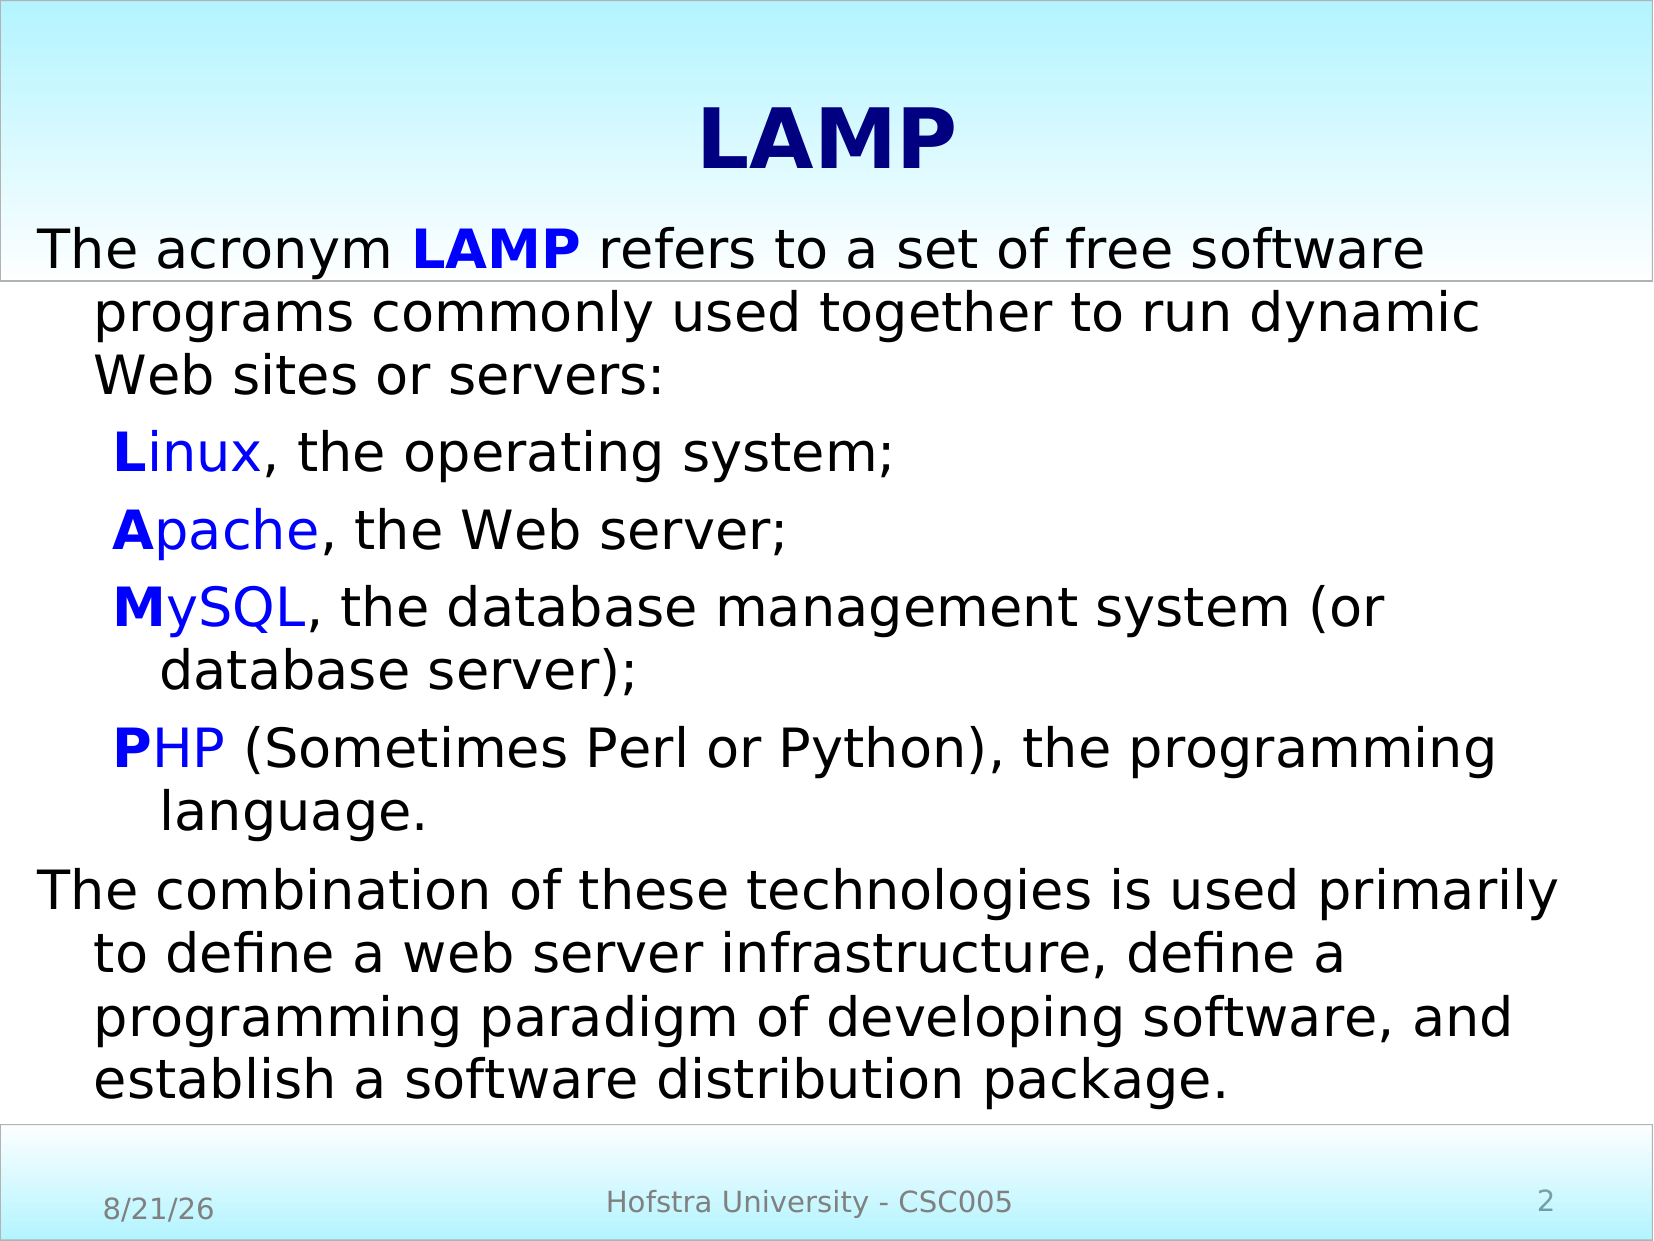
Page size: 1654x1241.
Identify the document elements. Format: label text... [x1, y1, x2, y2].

title LAMP [78, 77, 1576, 203]
list The acronym LAMP refers to a set of free software programs commonly used together to run dynamic Web sites or servers: Linux, the operating system; Apache, the Web server; MySQL, the database management system (or database server); PHP (Sometimes Perl or Python), the programming language. The combination of these technologies is used primarily to define a web server infrastructure, define a programming paradigm of developing software, and establish a software distribution package. [37, 217, 1619, 1159]
